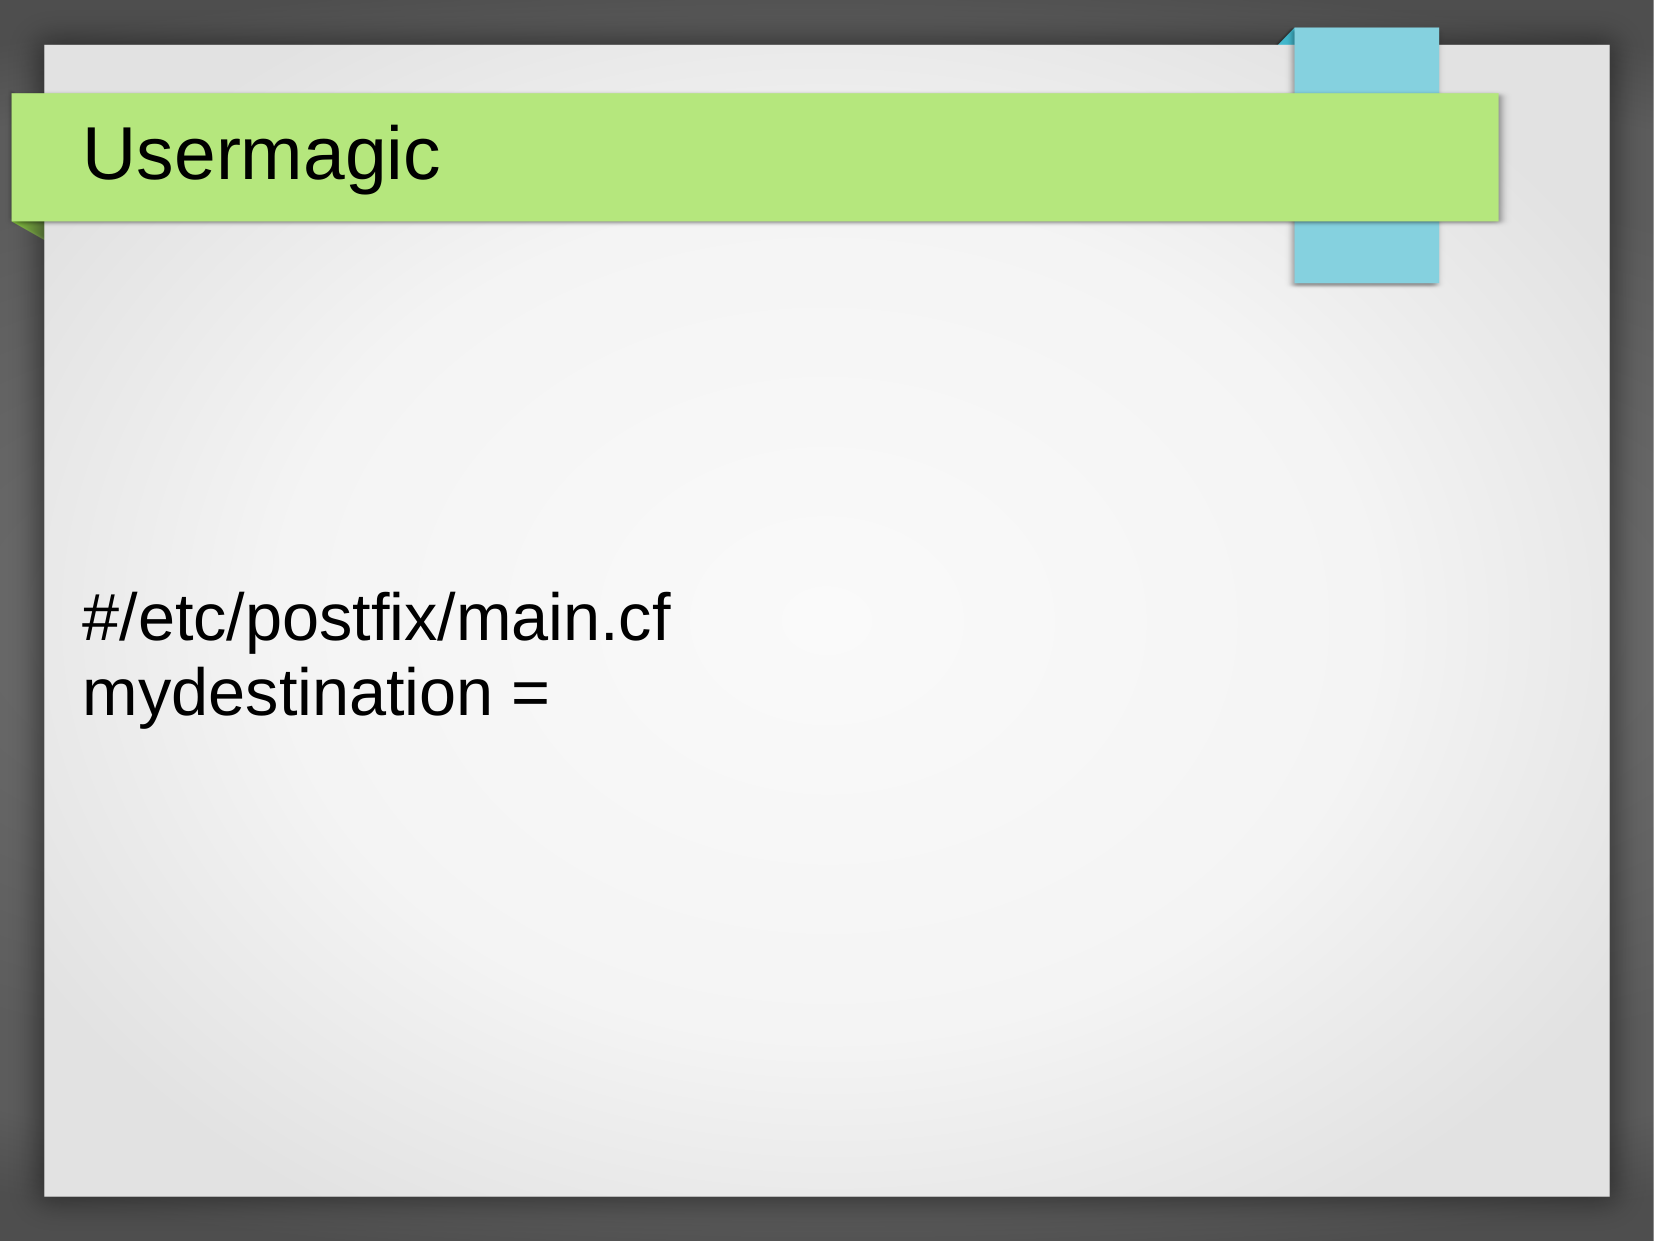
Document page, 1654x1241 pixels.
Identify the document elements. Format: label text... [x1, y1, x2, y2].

picture [0, 0, 1654, 1241]
title Usermagic [82, 94, 1264, 213]
subtitle #/etc/postfix/main.cf mydestination = [82, 295, 1571, 1015]
